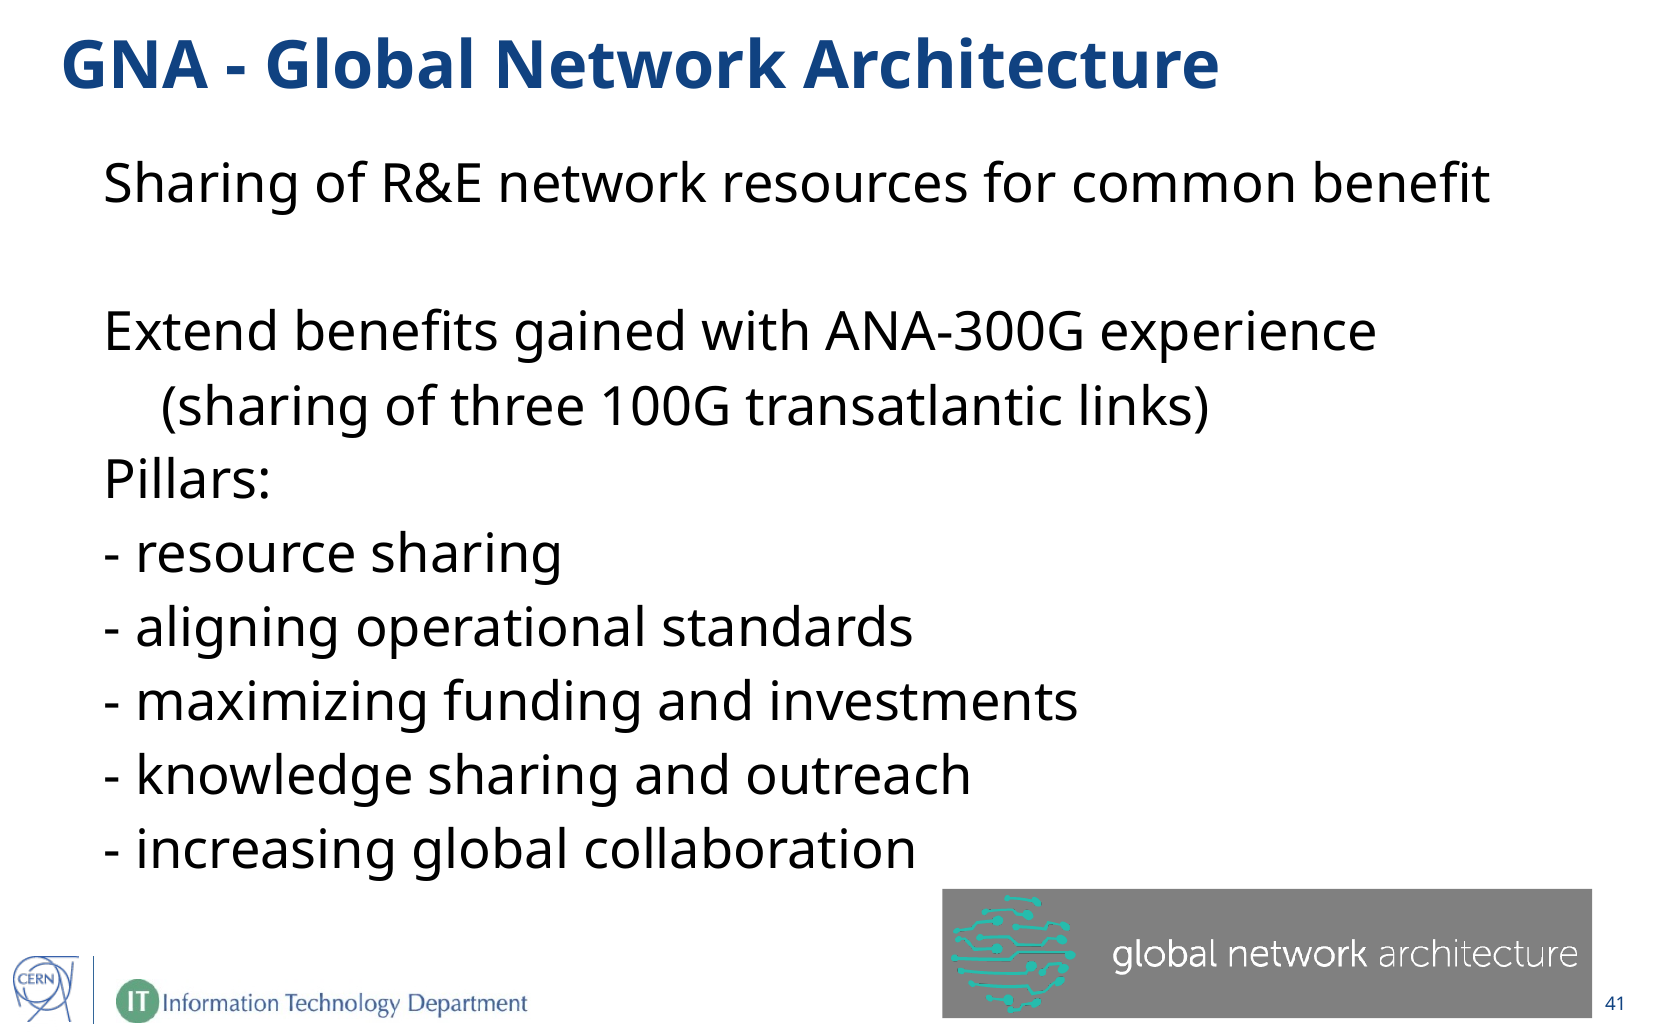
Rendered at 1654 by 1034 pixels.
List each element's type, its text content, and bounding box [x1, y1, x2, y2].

picture [950, 895, 1577, 1013]
picture [13, 956, 79, 1032]
title GNA - Global Network Architecture [60, 0, 1528, 138]
text_box Sharing of R&E network resources for common benefit Extend benefits gained with ANA-300G experience (sharing of three 100G transatlantic links) Pillars: - resource sharing - aligning operational standards - maximizing funding and investments - knowledge sharing and outreach - increasing global collaboration [89, 137, 1614, 1034]
